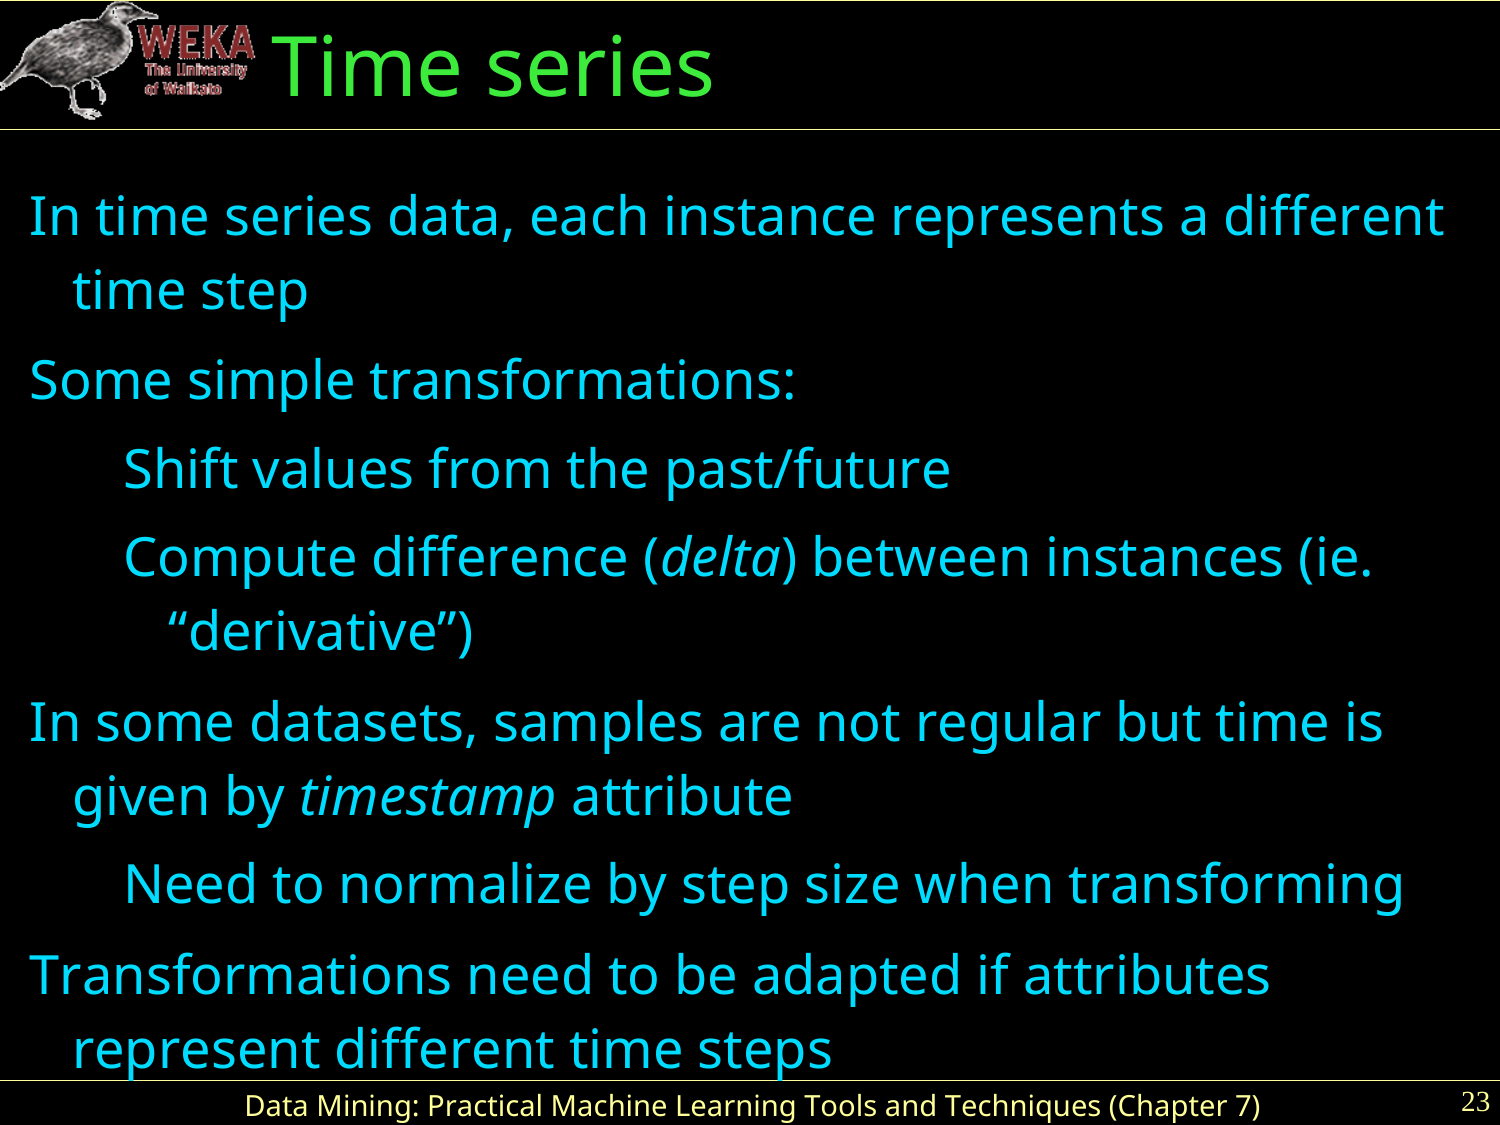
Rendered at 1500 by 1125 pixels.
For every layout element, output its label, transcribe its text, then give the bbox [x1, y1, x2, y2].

list In time series data, each instance represents a different time step Some simple transformations: Shift values from the past/future Compute difference (delta) between instances (ie. “derivative”) In some datasets, samples are not regular but time is given by timestamp attribute Need to normalize by step size when transforming Transformations need to be adapted if attributes represent different time steps [29, 177, 1477, 1093]
picture [0, 1, 266, 129]
title Time series [295, 0, 1486, 159]
